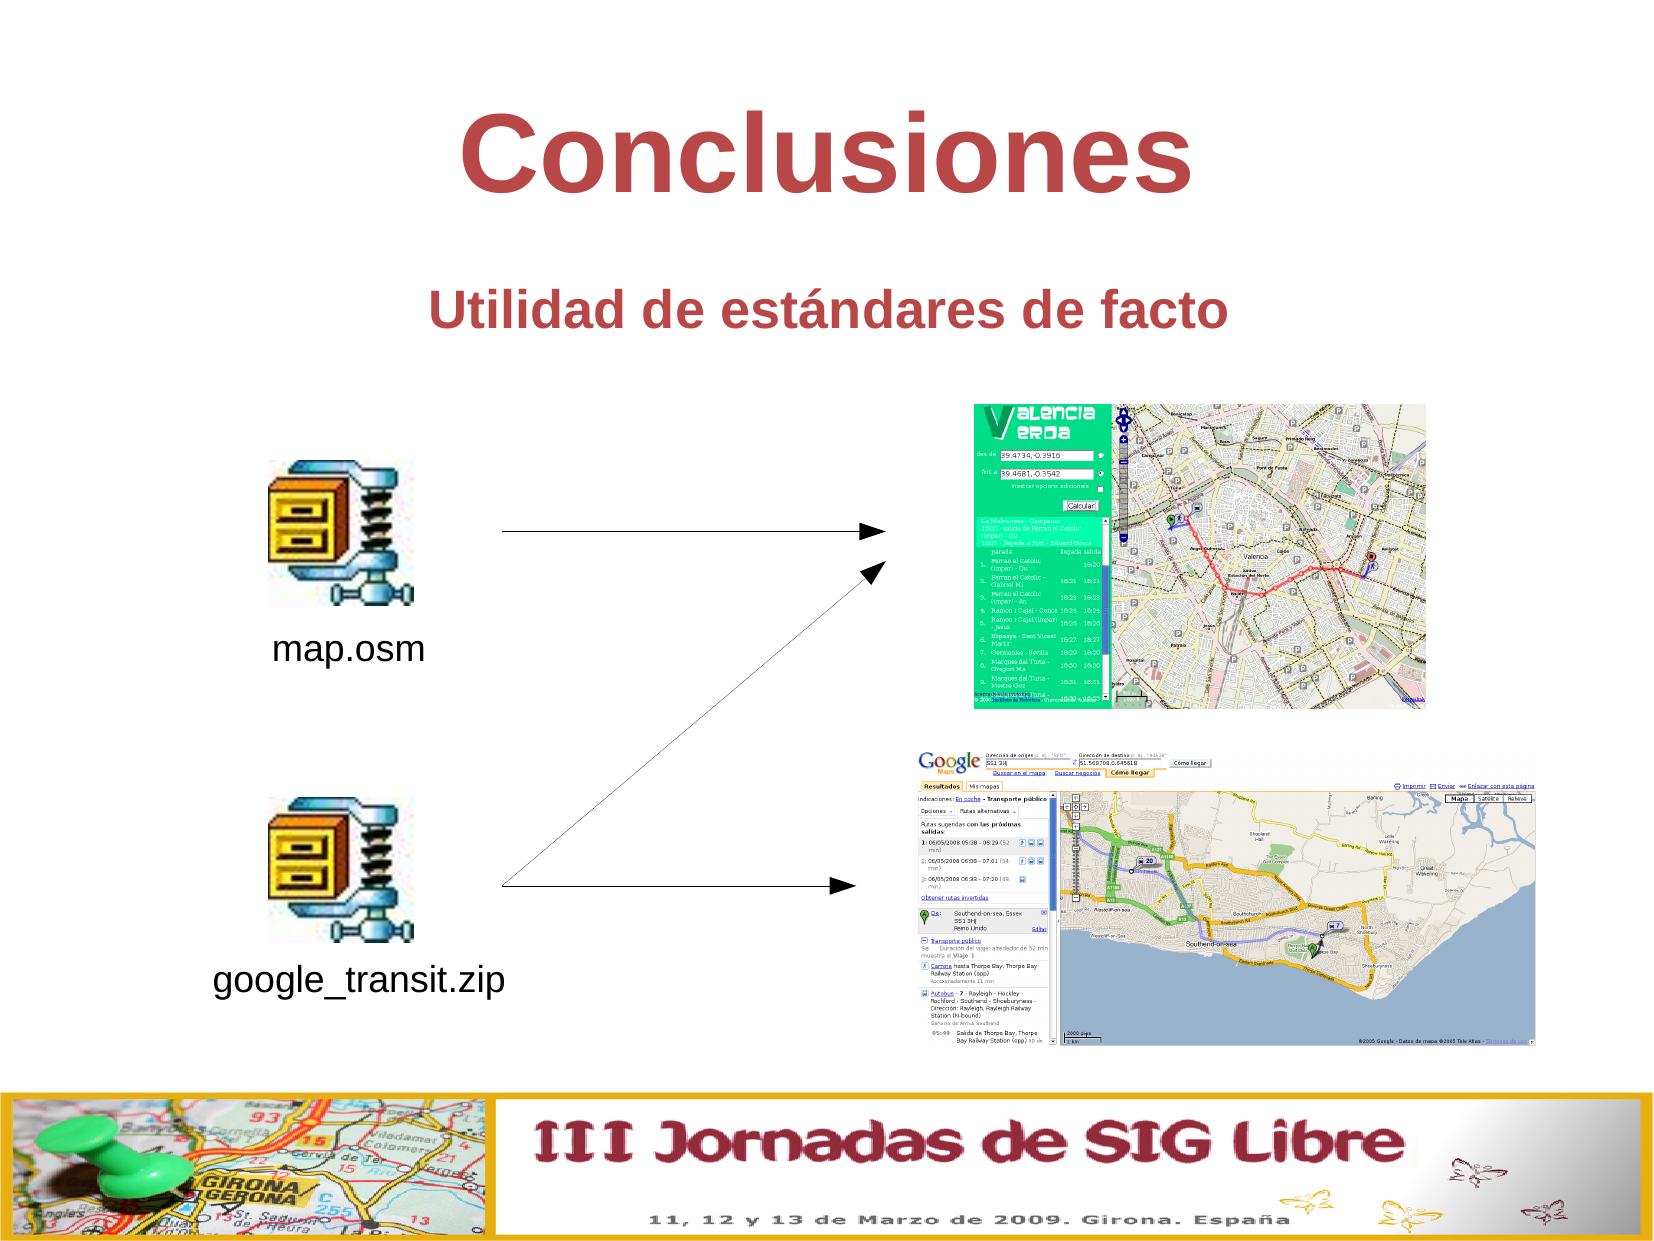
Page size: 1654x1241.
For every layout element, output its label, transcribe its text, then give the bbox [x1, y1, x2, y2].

text_box map.osm [257, 620, 441, 691]
picture [268, 460, 414, 606]
picture [0, 1092, 1654, 1241]
picture [915, 747, 1536, 1047]
text_box Utilidad de estándares de facto [413, 271, 1246, 369]
text_box google_transit.zip [197, 950, 521, 1022]
picture [974, 404, 1426, 709]
title Conclusiones [82, 49, 1571, 257]
picture [268, 797, 414, 943]
